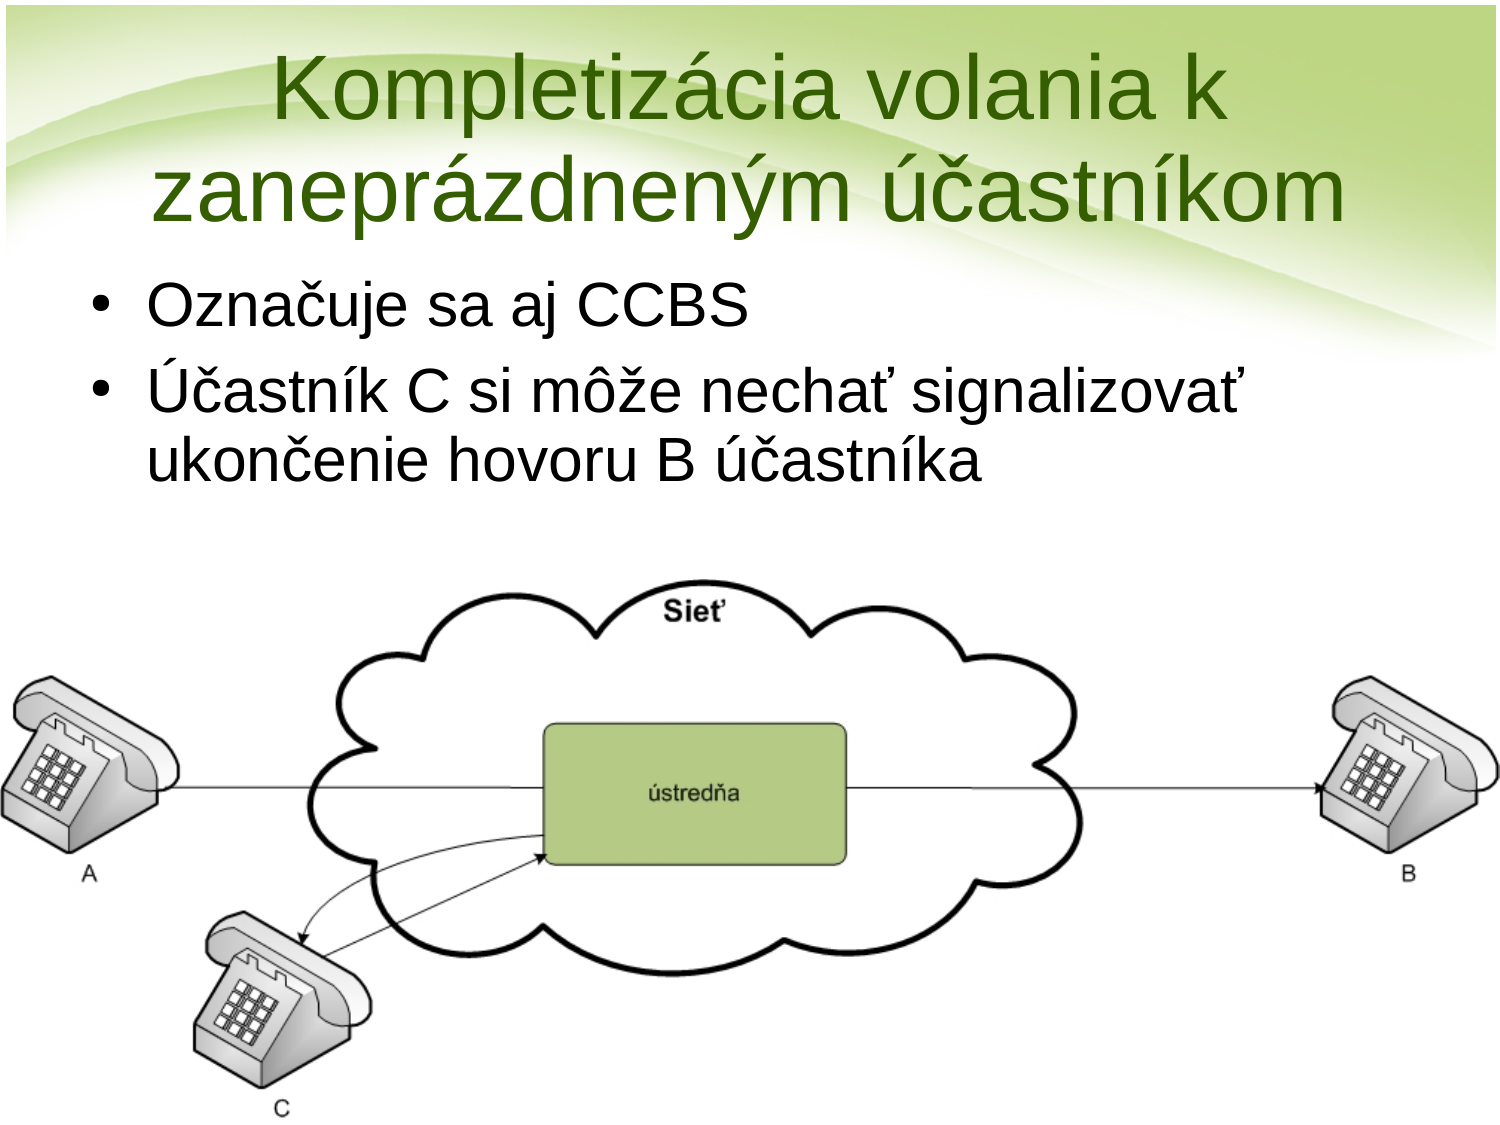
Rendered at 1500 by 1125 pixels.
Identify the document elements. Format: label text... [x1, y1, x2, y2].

picture [0, 0, 1500, 1125]
title Kompletizácia volania k zaneprázdneným účastníkom [75, 13, 1426, 262]
list Označuje sa aj CCBS Účastník C si môže nechať signalizovať ukončenie hovoru B účastníka [75, 262, 1426, 579]
